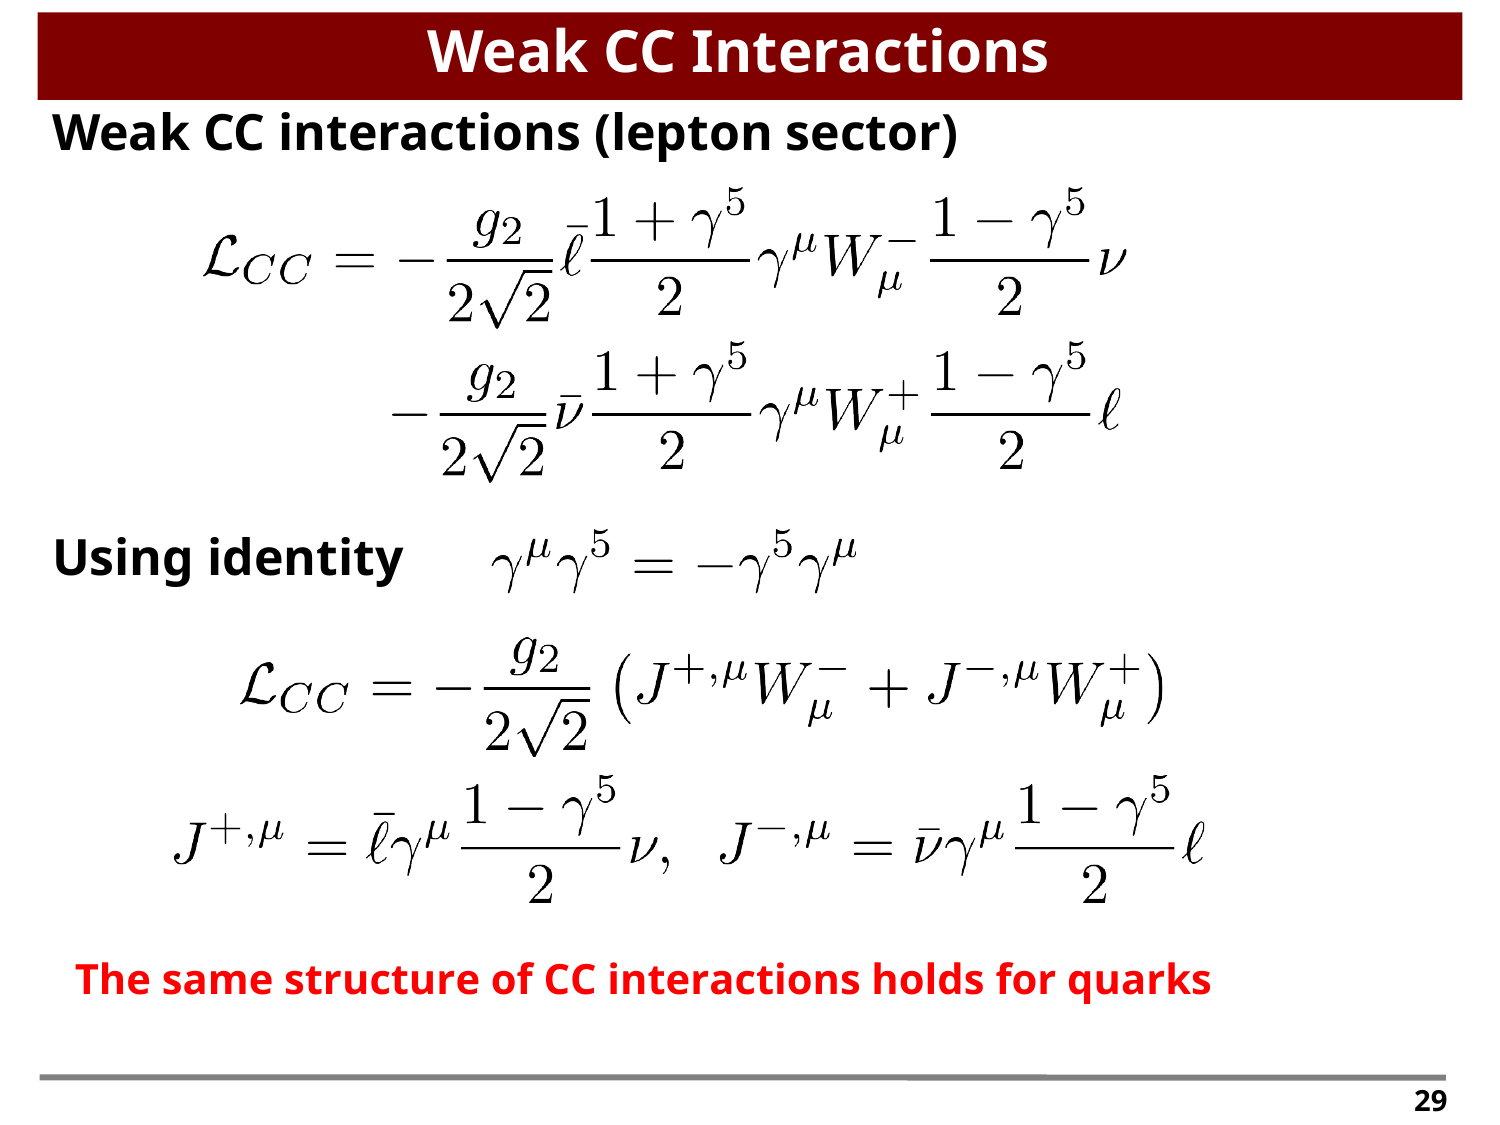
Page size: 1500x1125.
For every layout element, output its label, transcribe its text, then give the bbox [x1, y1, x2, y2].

list Weak CC interactions (lepton sector) [37, 99, 1444, 211]
picture [173, 775, 1205, 903]
title Weak CC Interactions [132, 12, 1345, 96]
text_box The same structure of CC interactions holds for quarks [60, 945, 1441, 1010]
list Using identity [37, 525, 1444, 600]
picture [391, 341, 1121, 483]
picture [491, 529, 856, 594]
picture [202, 187, 1127, 329]
picture [239, 637, 1163, 757]
